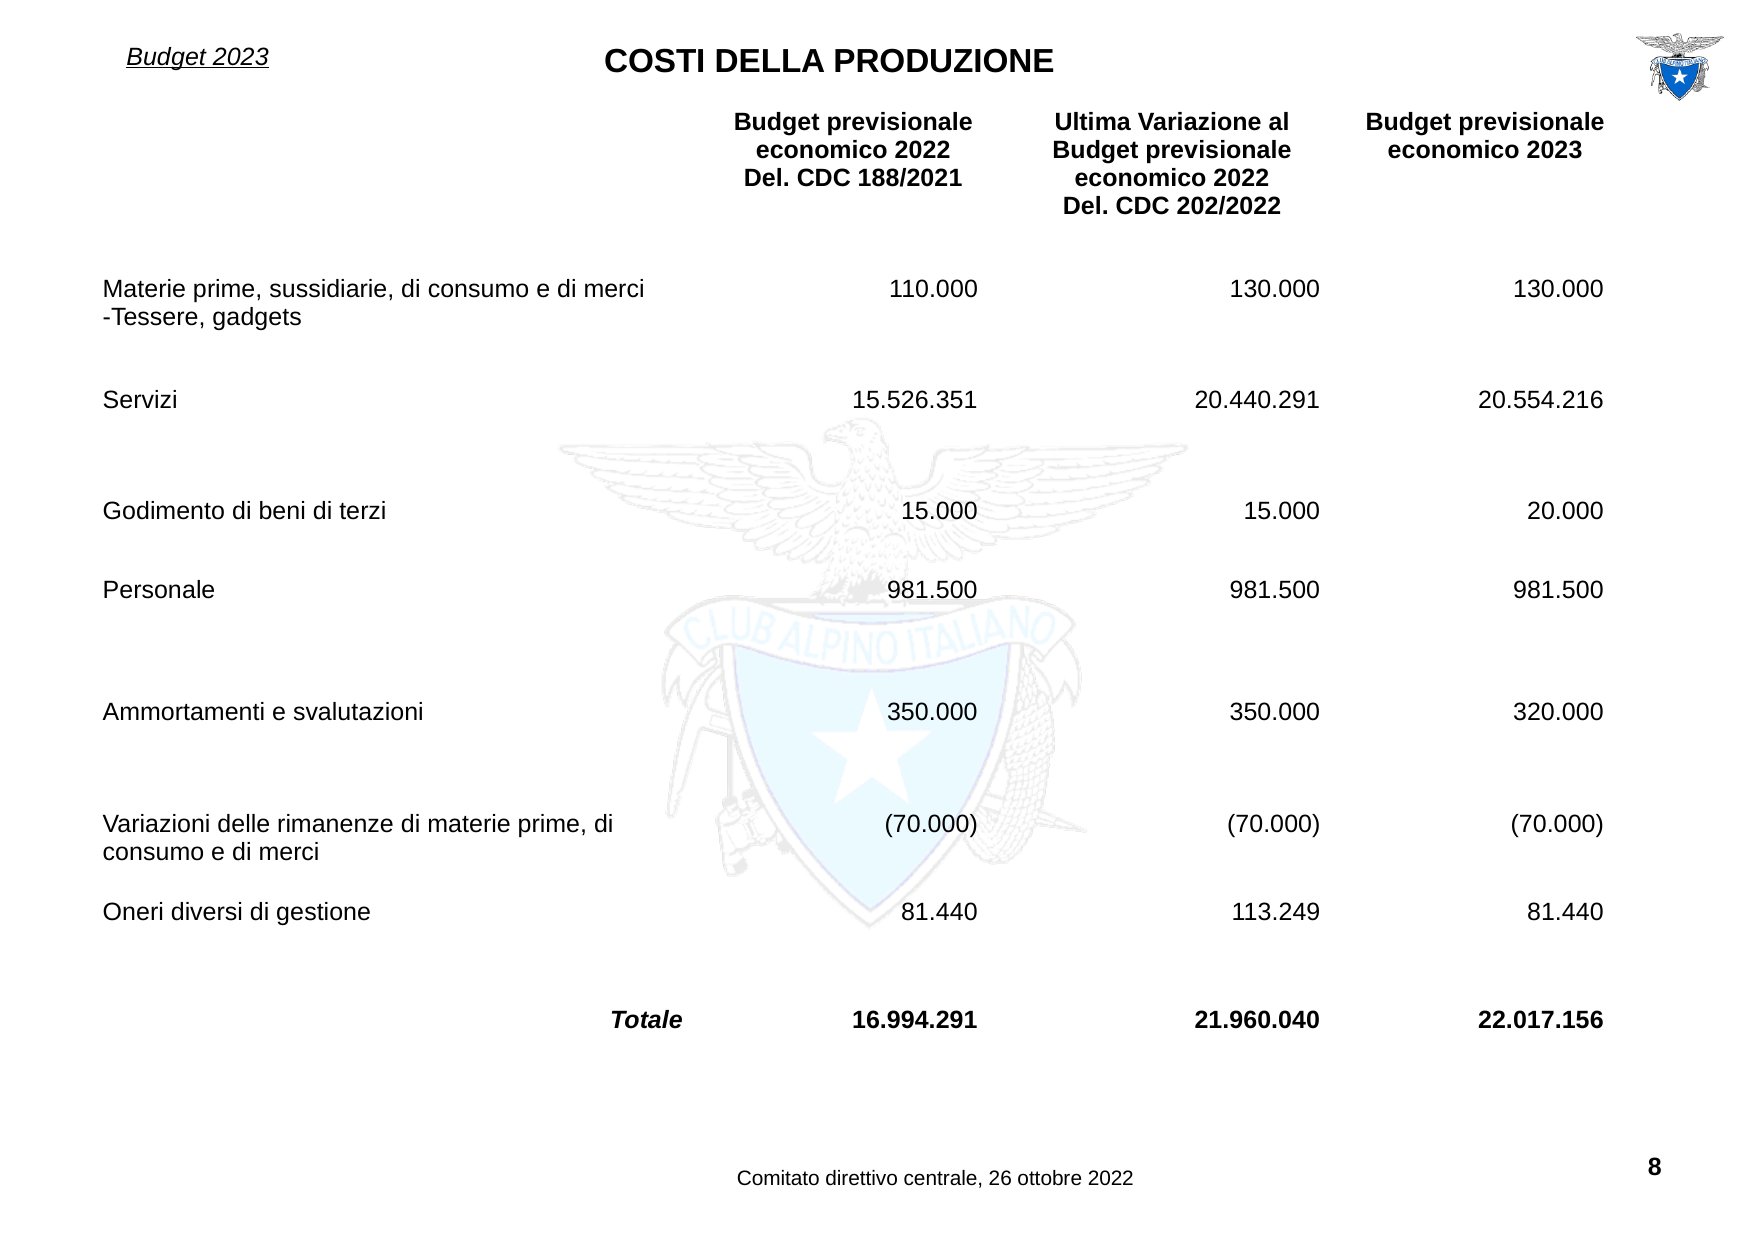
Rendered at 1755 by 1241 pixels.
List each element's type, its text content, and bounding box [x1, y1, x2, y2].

table_cell (70.000) [700, 802, 995, 889]
table_cell 110.000 [700, 266, 995, 377]
table_cell 81.440 [700, 889, 995, 997]
table_cell 20.000 [1338, 489, 1621, 567]
table_cell Oneri diversi di gestione [86, 889, 700, 997]
table_header Budget previsionale economico 2023 [1338, 100, 1621, 266]
table_header Ultima Variazione al Budget previsionale economico 2022 Del. CDC 202/2022 [995, 100, 1338, 266]
text_box Budget 2023 [50, 35, 346, 82]
table_cell 320.000 [1338, 690, 1621, 802]
table_cell 981.500 [700, 567, 995, 690]
picture [1632, 29, 1728, 108]
text_box Comitato direttivo centrale, 26 ottobre 2022 [613, 1159, 1258, 1200]
table_cell 15.526.351 [700, 377, 995, 489]
table_header [86, 100, 700, 266]
table_cell 20.554.216 [1338, 377, 1621, 489]
table_cell 981.500 [995, 567, 1338, 690]
table_cell 21.960.040 [995, 997, 1338, 1109]
table_cell 20.440.291 [995, 377, 1338, 489]
table_cell 113.249 [995, 889, 1338, 997]
table_cell 350.000 [700, 690, 995, 802]
text_box 8 [1632, 1144, 1681, 1191]
text_box COSTI DELLA PRODUZIONE [552, 35, 1108, 91]
table_cell 15.000 [995, 489, 1338, 567]
table_cell Servizi [86, 377, 700, 489]
table_cell 130.000 [995, 266, 1338, 377]
table_cell 22.017.156 [1338, 997, 1621, 1109]
table_cell 81.440 [1338, 889, 1621, 997]
table_cell Variazioni delle rimanenze di materie prime, di consumo e di merci [86, 802, 700, 889]
table_cell Personale [86, 567, 700, 690]
table_cell Godimento di beni di terzi [86, 489, 700, 567]
table_cell 16.994.291 [700, 997, 995, 1109]
table_cell Materie prime, sussidiarie, di consumo e di merci Tessere, gadgets [86, 266, 700, 377]
table_cell 130.000 [1338, 266, 1621, 377]
table_cell Totale [86, 997, 700, 1109]
table_cell (70.000) [995, 802, 1338, 889]
table_cell (70.000) [1338, 802, 1621, 889]
table_cell 981.500 [1338, 567, 1621, 690]
table_cell 15.000 [700, 489, 995, 567]
table_cell 350.000 [995, 690, 1338, 802]
table_cell Ammortamenti e svalutazioni [86, 690, 700, 802]
table_header Budget previsionale economico 2022 Del. CDC 188/2021 [700, 100, 995, 266]
